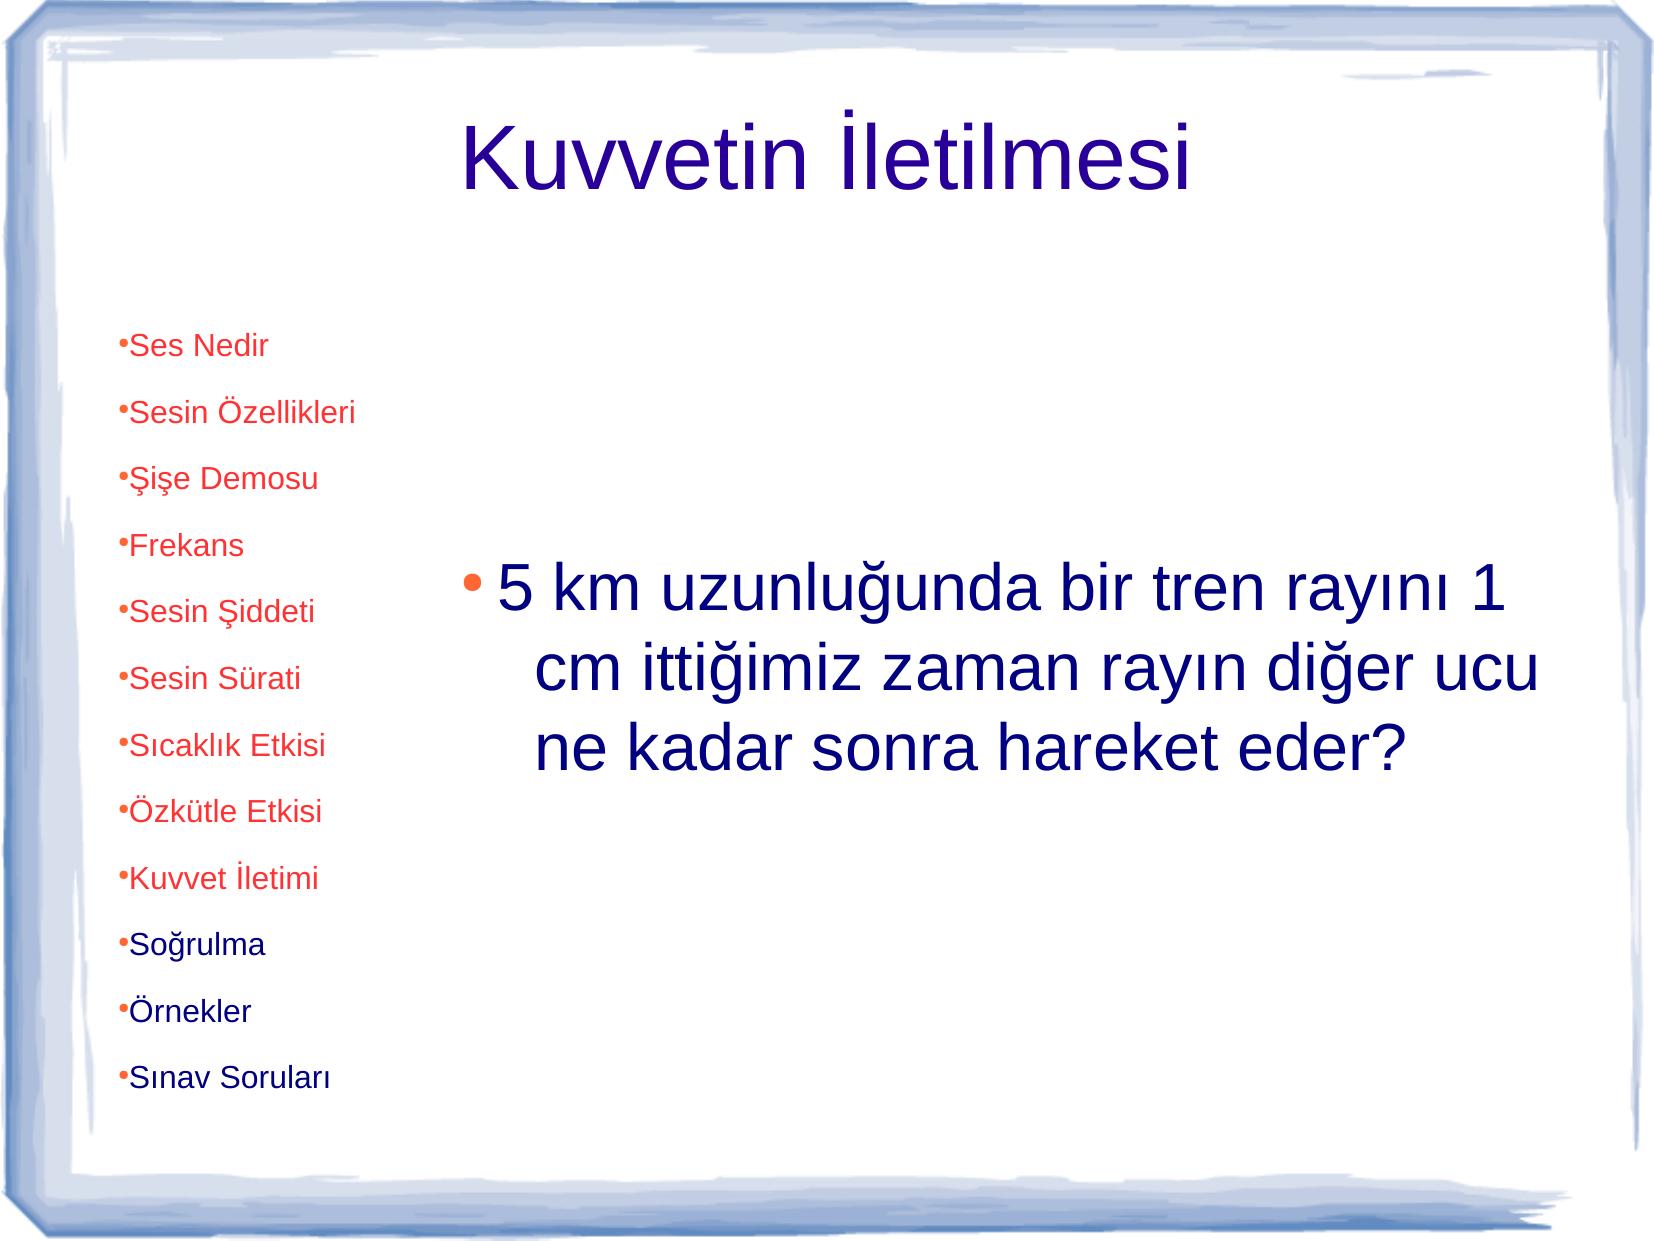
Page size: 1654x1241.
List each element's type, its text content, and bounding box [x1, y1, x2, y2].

title Kuvvetin İletilmesi [82, 49, 1571, 257]
list 5 km uzunluğunda bir tren rayını 1 cm ittiğimiz zaman rayın diğer ucu ne kadar sonra hareket eder? [460, 324, 1572, 1004]
list Ses Nedir Sesin Özellikleri Şişe Demosu Frekans Sesin Şiddeti Sesin Sürati Sıcaklık Etkisi Özkütle Etkisi Kuvvet İletimi Soğrulma Örnekler Sınav Soruları [118, 324, 438, 1097]
